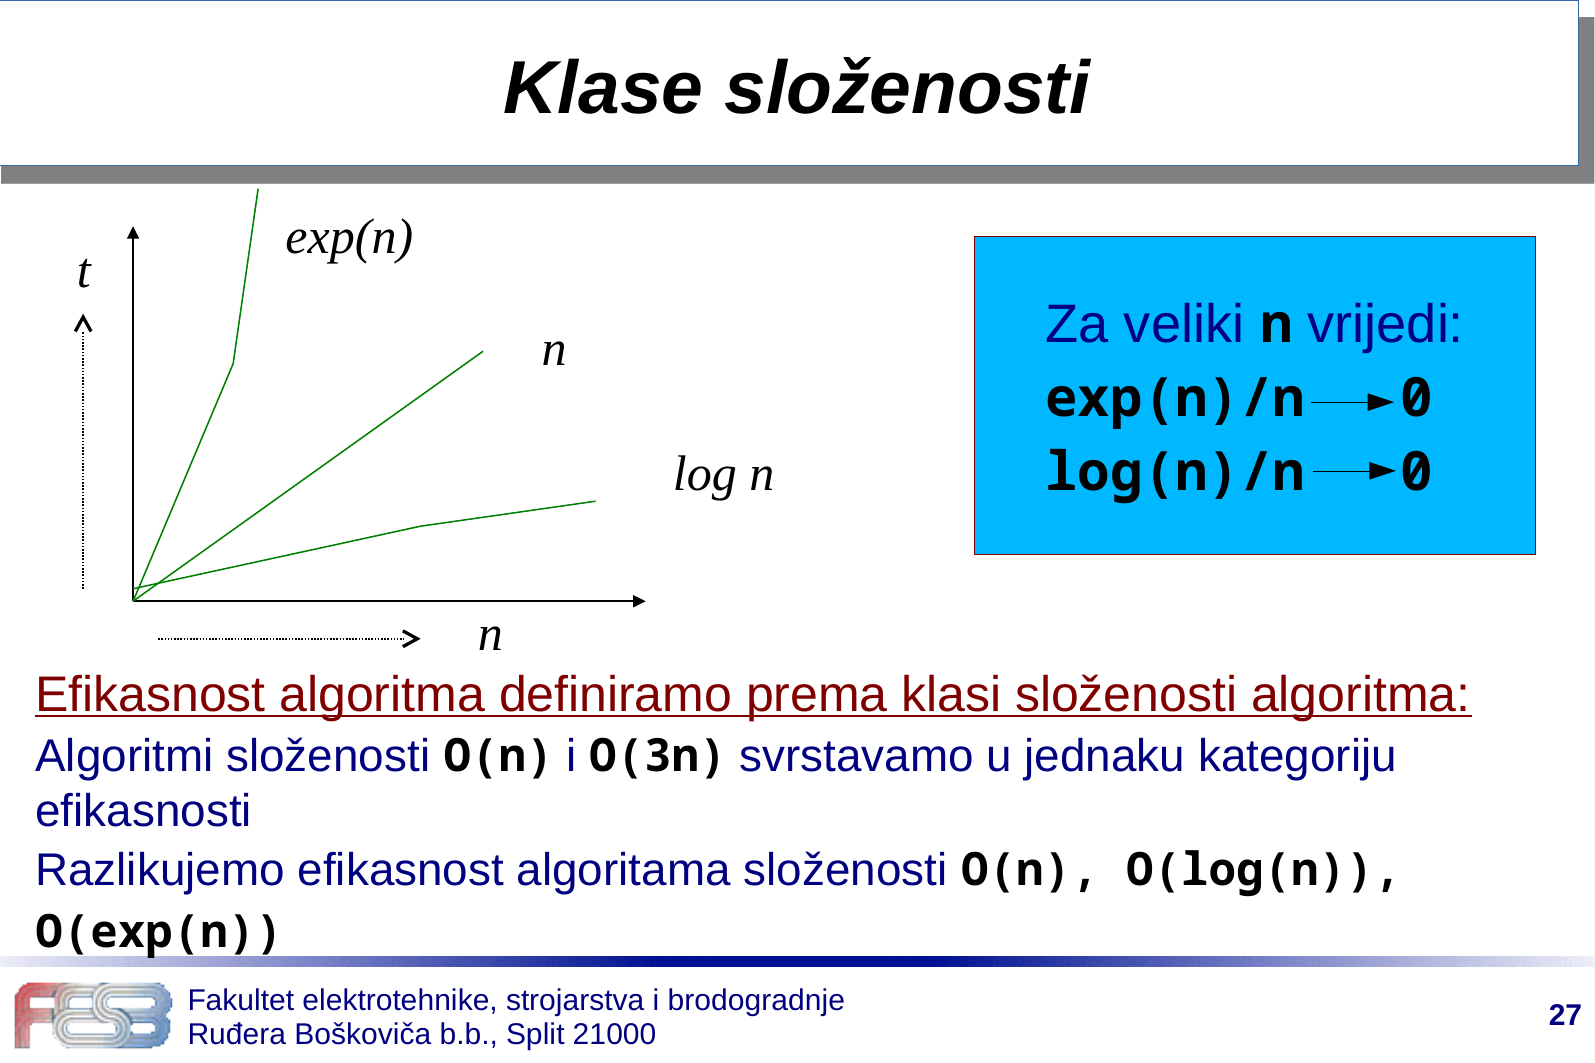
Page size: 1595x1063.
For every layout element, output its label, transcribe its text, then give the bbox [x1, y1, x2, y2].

text_box n [526, 313, 582, 385]
title Klase složenosti [0, 0, 1595, 175]
text_box exp(n) [270, 201, 429, 272]
text_box n [463, 598, 518, 666]
picture [0, 956, 35, 967]
picture [1553, 956, 1595, 967]
text_box log n [658, 438, 790, 510]
text_box t [62, 234, 106, 306]
text_box Efikasnost algoritma definiramo prema klasi složenosti algoritma: Algoritmi složenosti O(n) i O(3n) svrstavamo u jednaku kategoriju efikasnosti Razlikujemo efikasnost algoritama složenosti O(n), O(log(n)), O(exp(n)) [35, 666, 1553, 971]
picture [9, 975, 177, 1059]
text_box Za veliki n vrijedi: exp(n)/n 0 log(n)/n 0 [974, 236, 1536, 555]
